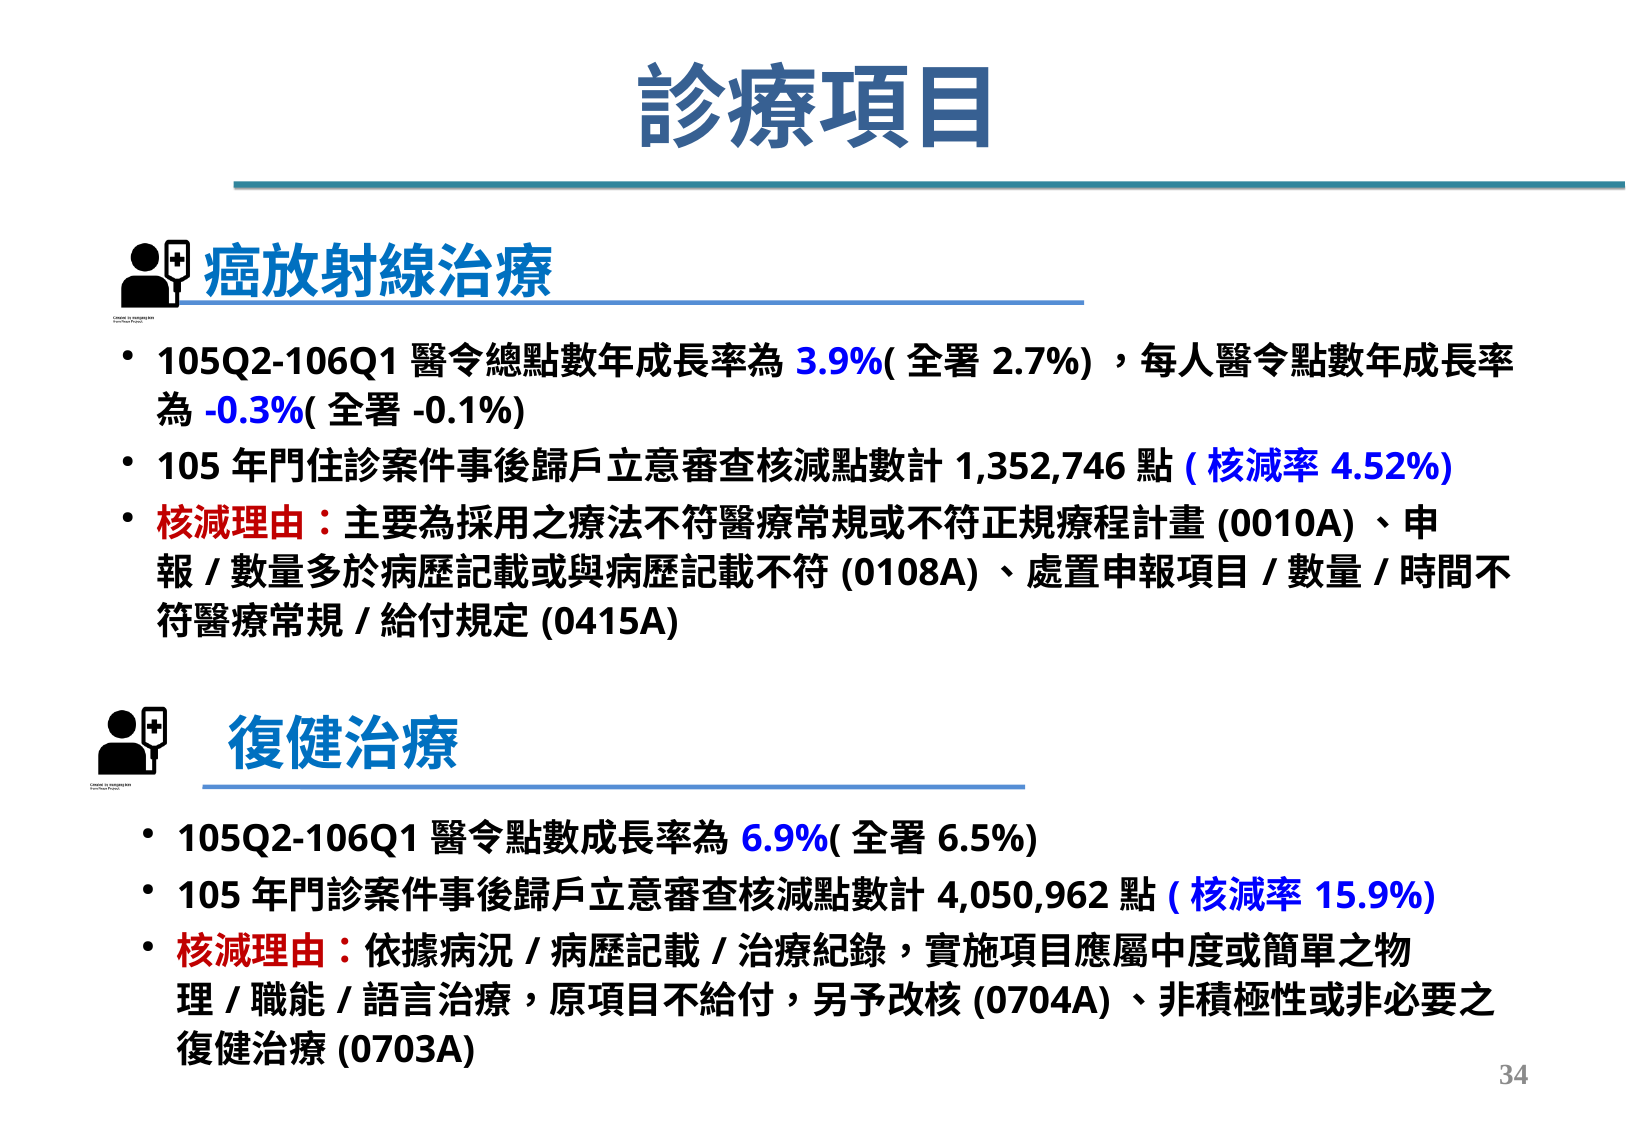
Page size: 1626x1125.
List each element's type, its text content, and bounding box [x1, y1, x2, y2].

picture [83, 698, 180, 795]
text_box 復健治療 [212, 696, 476, 785]
picture [106, 231, 203, 327]
text_box 癌放射線治療 [188, 224, 569, 313]
slide_number <編號> [1164, 1042, 1544, 1103]
title 診療項目 [80, 27, 1557, 179]
text_box 105Q2-106Q1醫令總點數年成長率為3.9%(全署2.7%)，每人醫令點數年成長率為-0.3%(全署-0.1%) 105年門住診案件事後歸戶立意審查核減點數計1,352,746點(核減率4.52%) 核減理由：主要為採用之療法不符醫療常規或不符正規療程計畫(0010A)、申報/數量多於病歷記載或與病歷記載不符(0108A)、處置申報項目/數量/時間不符醫療常規/給付規定(0415A) [106, 327, 1536, 659]
text_box 105Q2-106Q1醫令點數成長率為6.9%(全署6.5%) 105年門診案件事後歸戶立意審查核減點數計4,050,962點(核減率15.9%) 核減理由：依據病況/病歷記載/治療紀錄，實施項目應屬中度或簡單之物理/職能/語言治療，原項目不給付，另予改核(0704A)、非積極性或非必要之復健治療(0703A) [126, 805, 1512, 1052]
